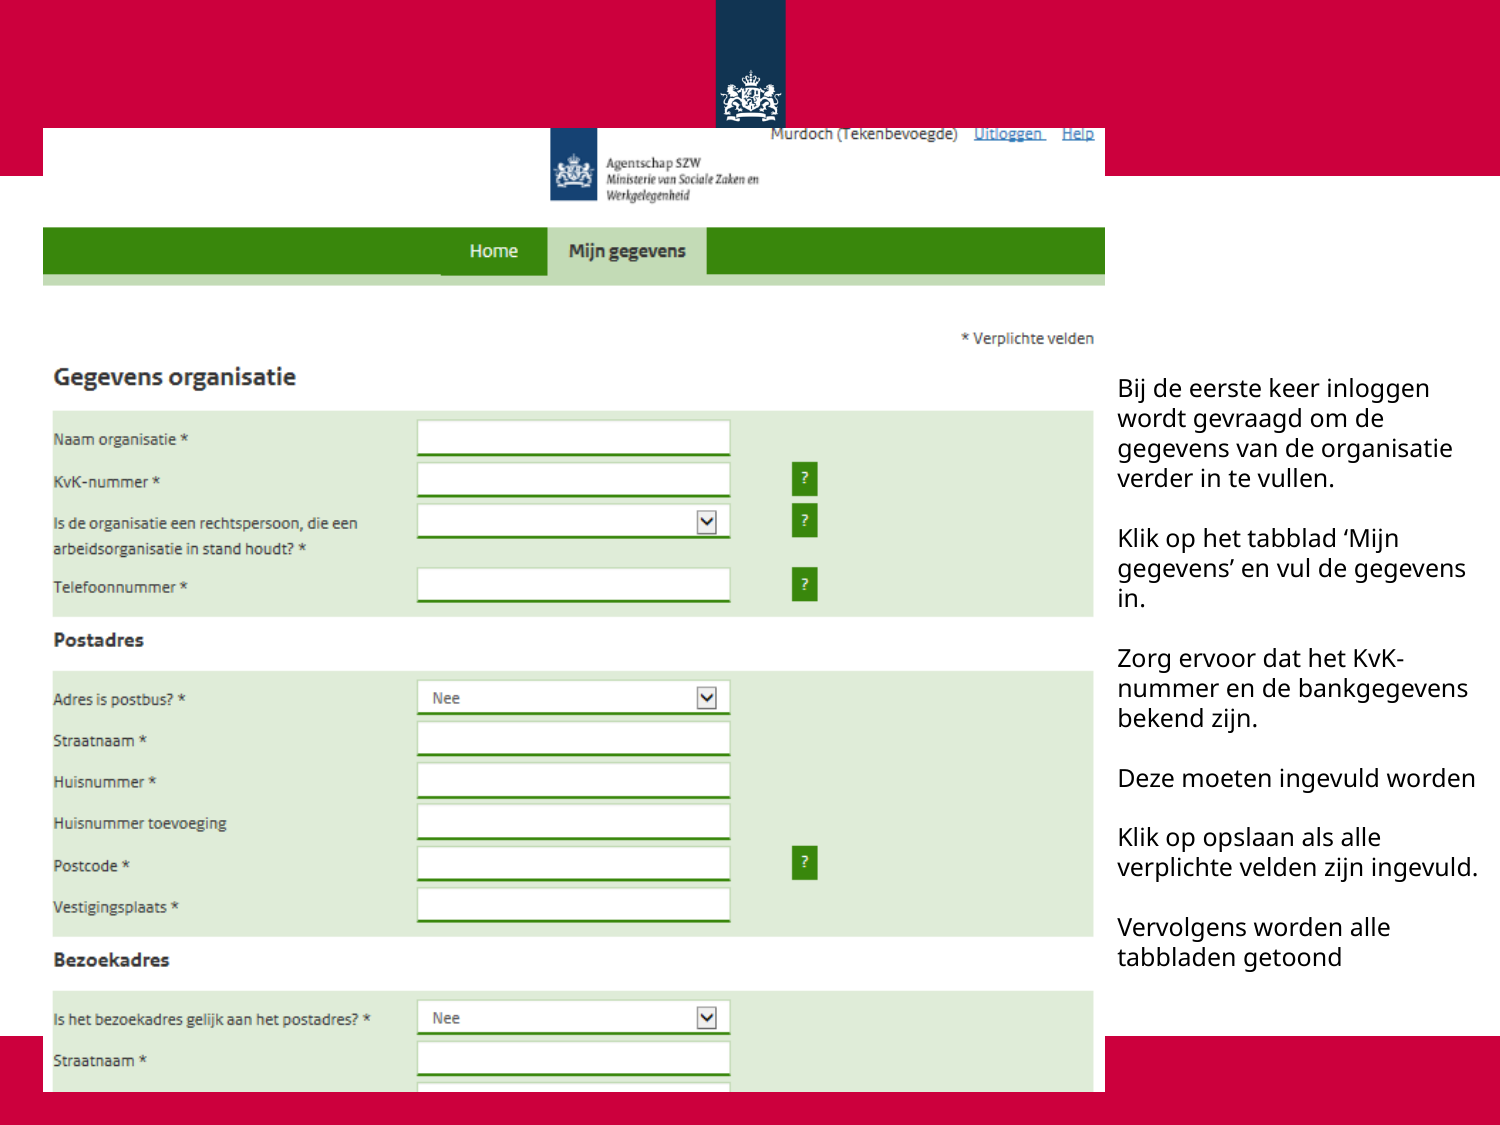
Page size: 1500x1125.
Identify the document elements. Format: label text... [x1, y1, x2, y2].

text_box Bij de eerste keer inloggen wordt gevraagd om de gegevens van de organisatie verder in te vullen. Klik op het tabblad ‘Mijn gegevens’ en vul de gegevens in. Zorg ervoor dat het KvK-nummer en de bankgegevens bekend zijn. Deze moeten ingevuld worden Klik op opslaan als alle verplichte velden zijn ingevuld. Vervolgens worden alle tabbladen getoond [1105, 365, 1500, 1009]
text_box [63, 1092, 181, 1104]
picture [43, 128, 1105, 1092]
